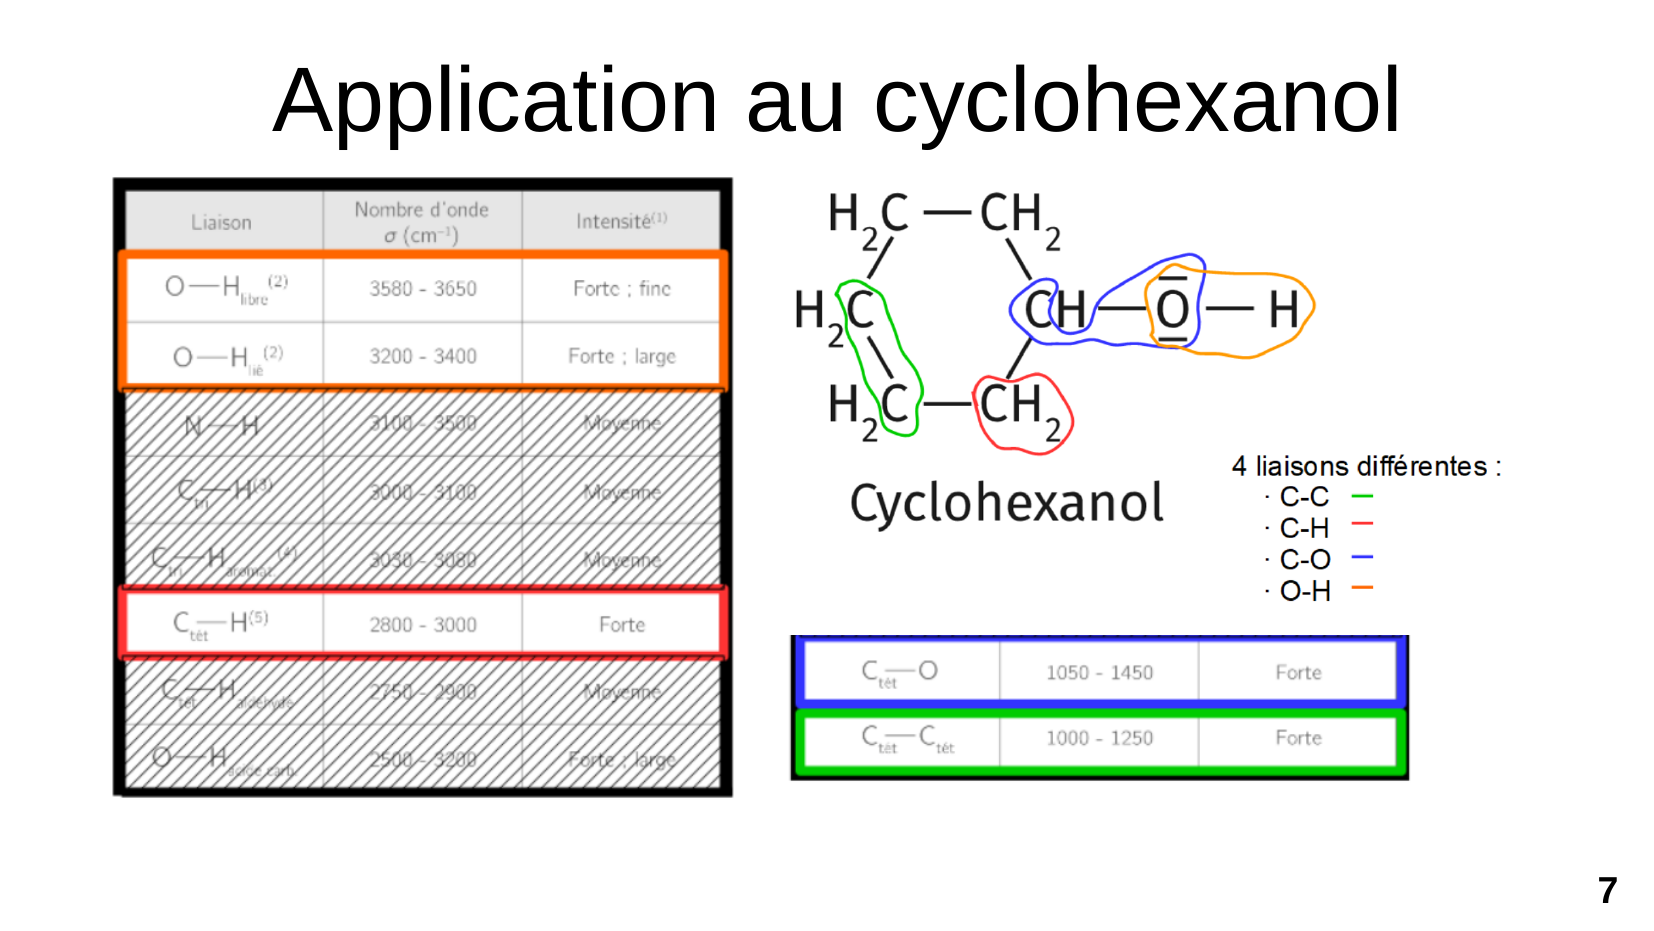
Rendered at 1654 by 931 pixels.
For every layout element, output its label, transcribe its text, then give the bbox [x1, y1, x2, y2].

title Application au cyclohexanol [94, 21, 1583, 178]
text_box 7 [1582, 862, 1634, 920]
picture [15, 149, 1531, 826]
